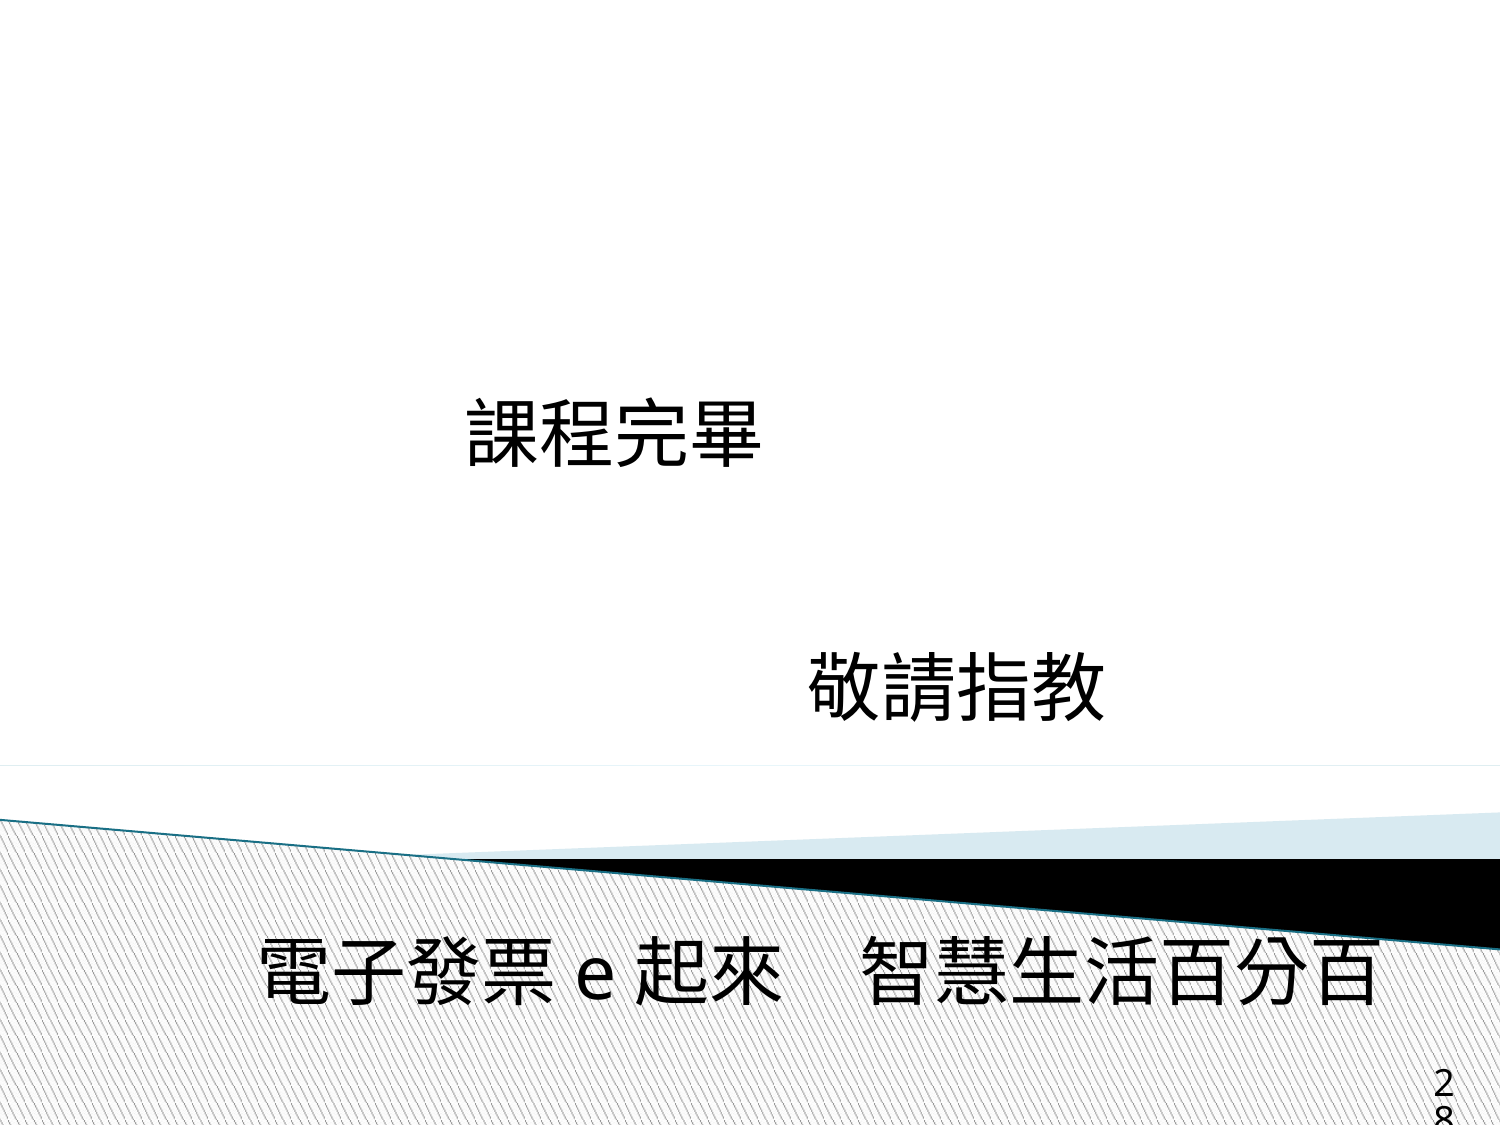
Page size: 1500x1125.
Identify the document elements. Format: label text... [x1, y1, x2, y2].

text_box 敬請指教 [643, 633, 1270, 764]
picture [1438, 1121, 1449, 1125]
slide_number <編號> [1418, 1051, 1479, 1112]
text_box 電子發票e起來 智慧生活百分百 [230, 916, 1412, 1047]
picture [1439, 1112, 1448, 1117]
picture [0, 821, 1500, 1125]
text_box 課程完畢 [289, 379, 939, 510]
